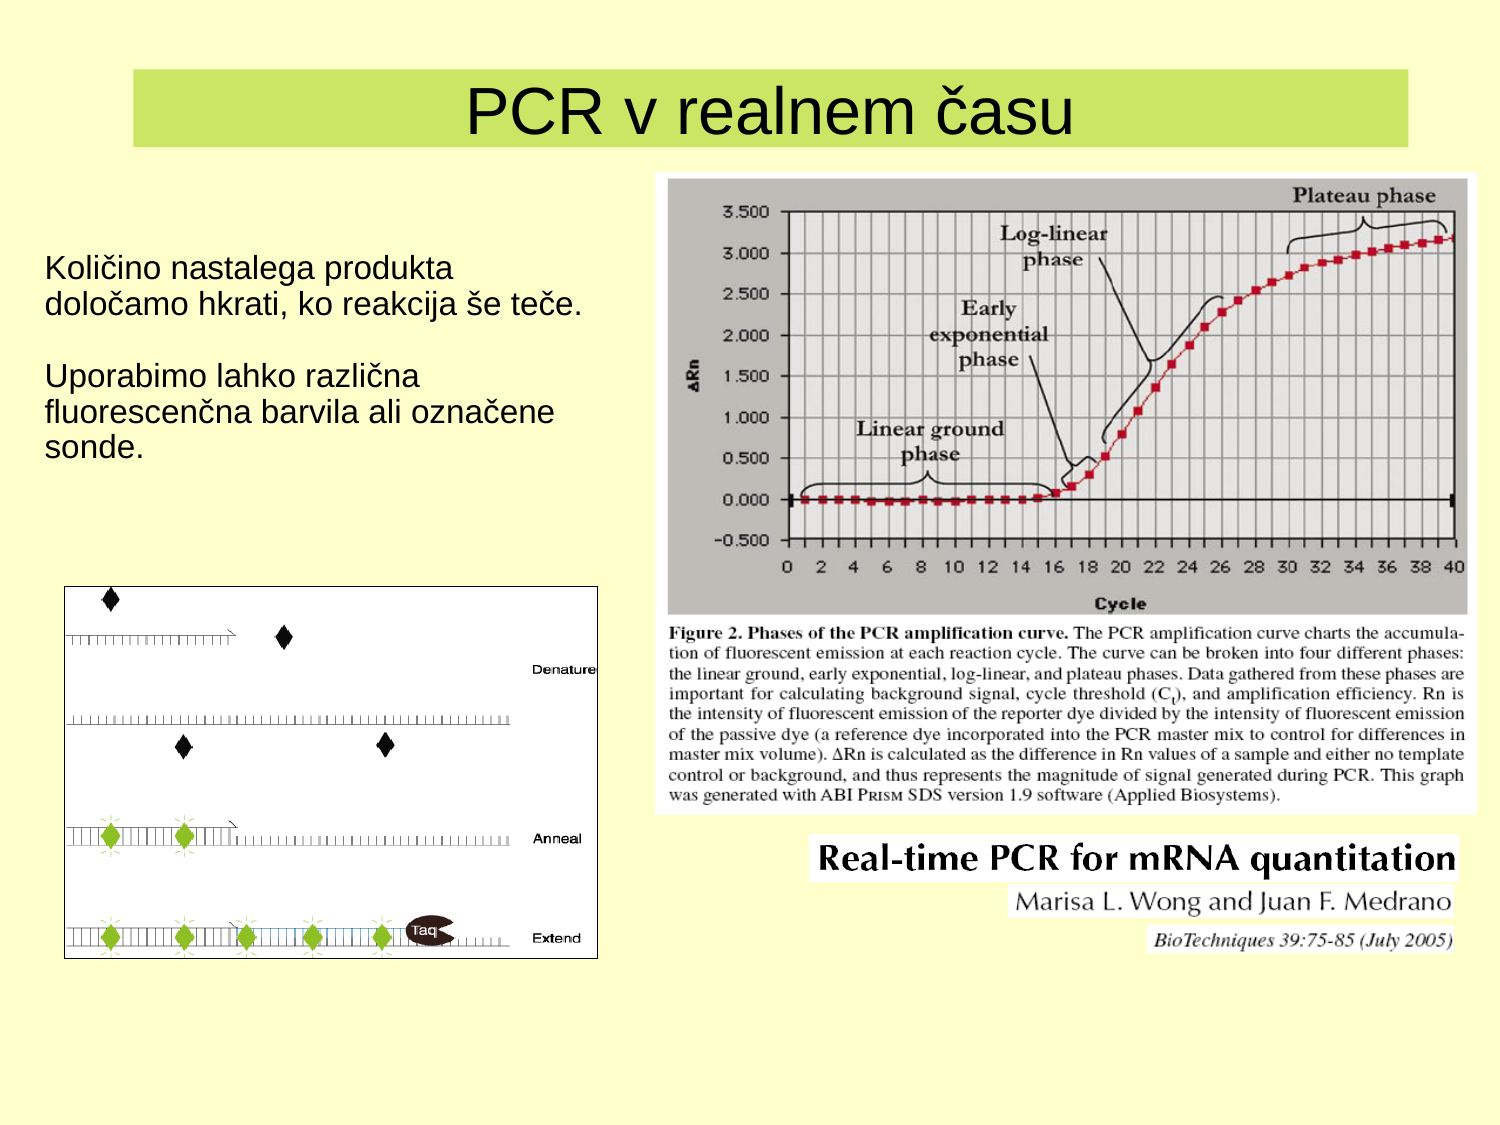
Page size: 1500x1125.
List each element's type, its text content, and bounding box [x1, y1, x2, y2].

title PCR v realnem času [133, 69, 1409, 148]
picture [1147, 925, 1454, 953]
picture [809, 834, 1459, 882]
picture [64, 586, 597, 959]
picture [1007, 884, 1454, 918]
picture [655, 172, 1477, 815]
list Količino nastalega produkta določamo hkrati, ko reakcija še teče. Uporabimo lahko različna fluorescenčna barvila ali označene sonde. [29, 243, 620, 510]
